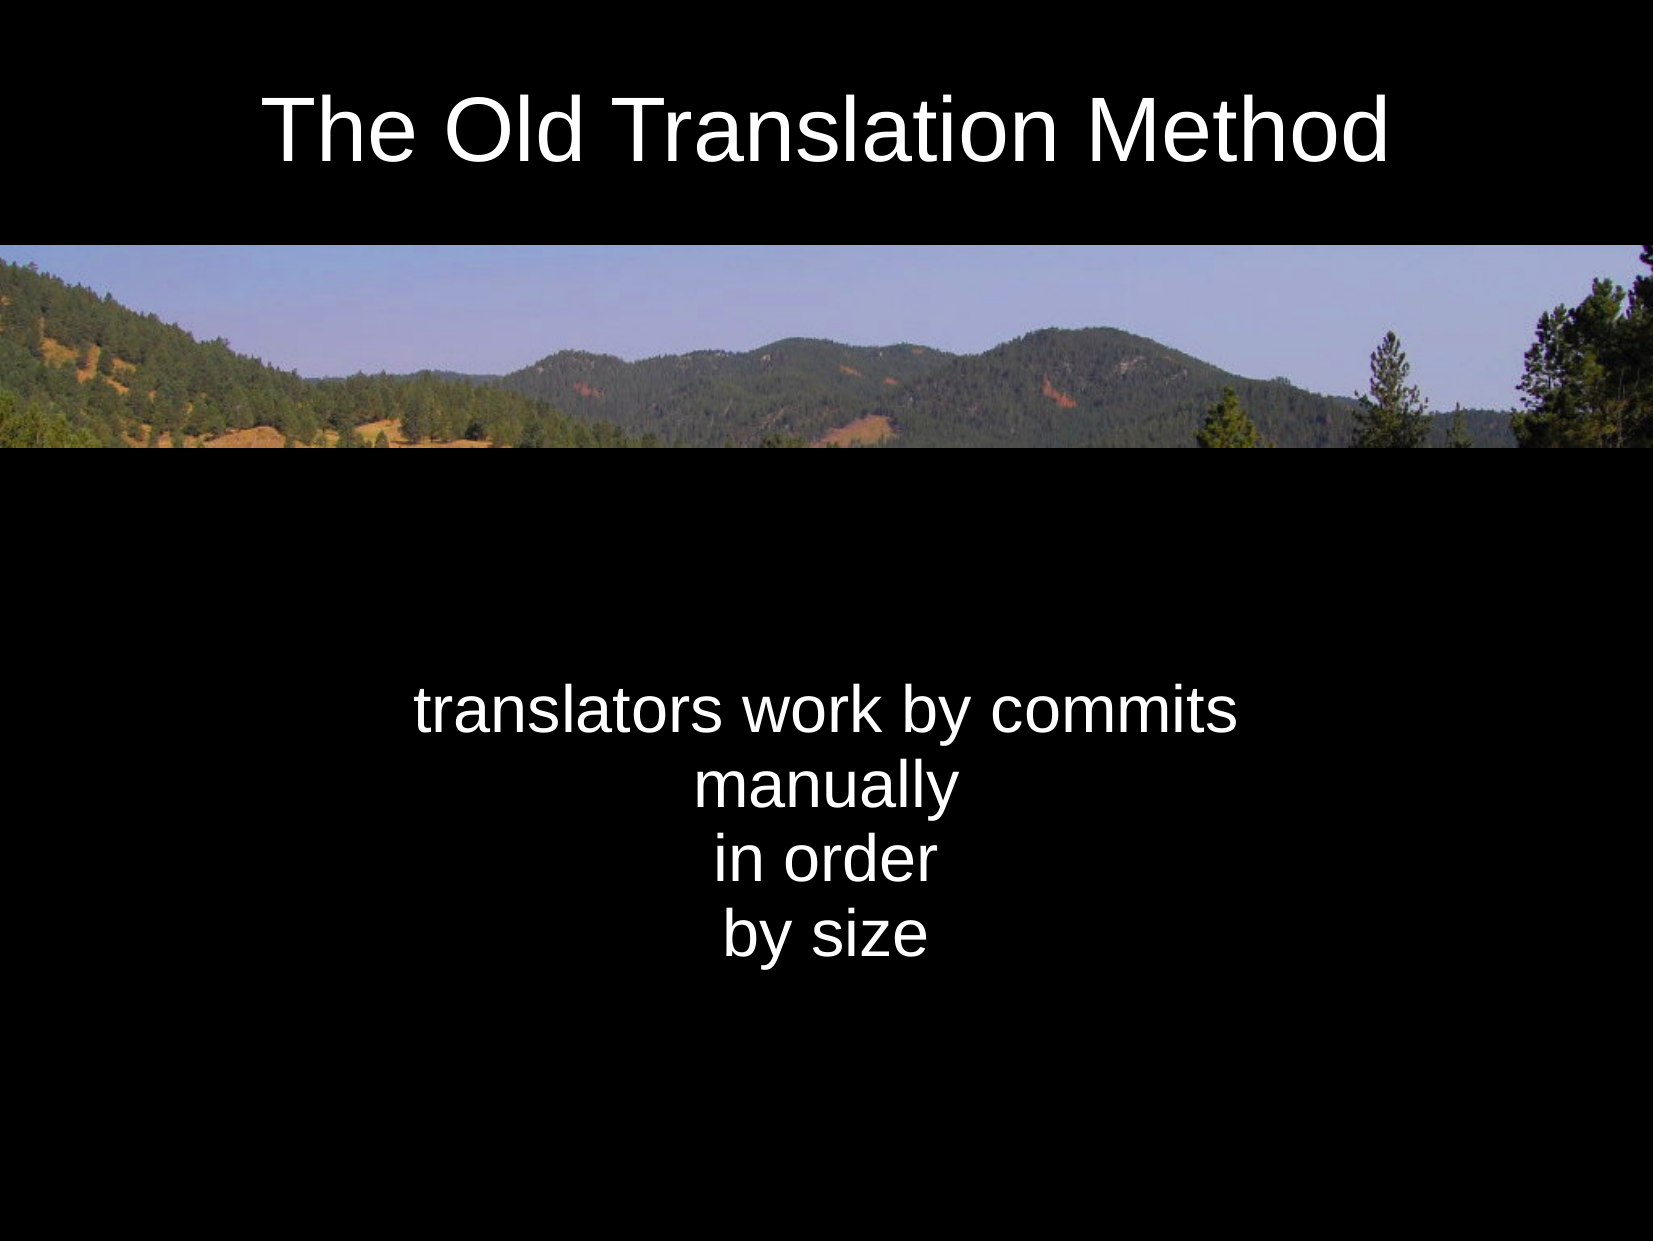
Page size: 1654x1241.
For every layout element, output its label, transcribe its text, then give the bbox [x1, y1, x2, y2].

subtitle translators work by commits manually in order by size [82, 510, 1571, 1133]
title The Old Translation Method [82, 49, 1571, 211]
picture [0, 245, 1653, 448]
